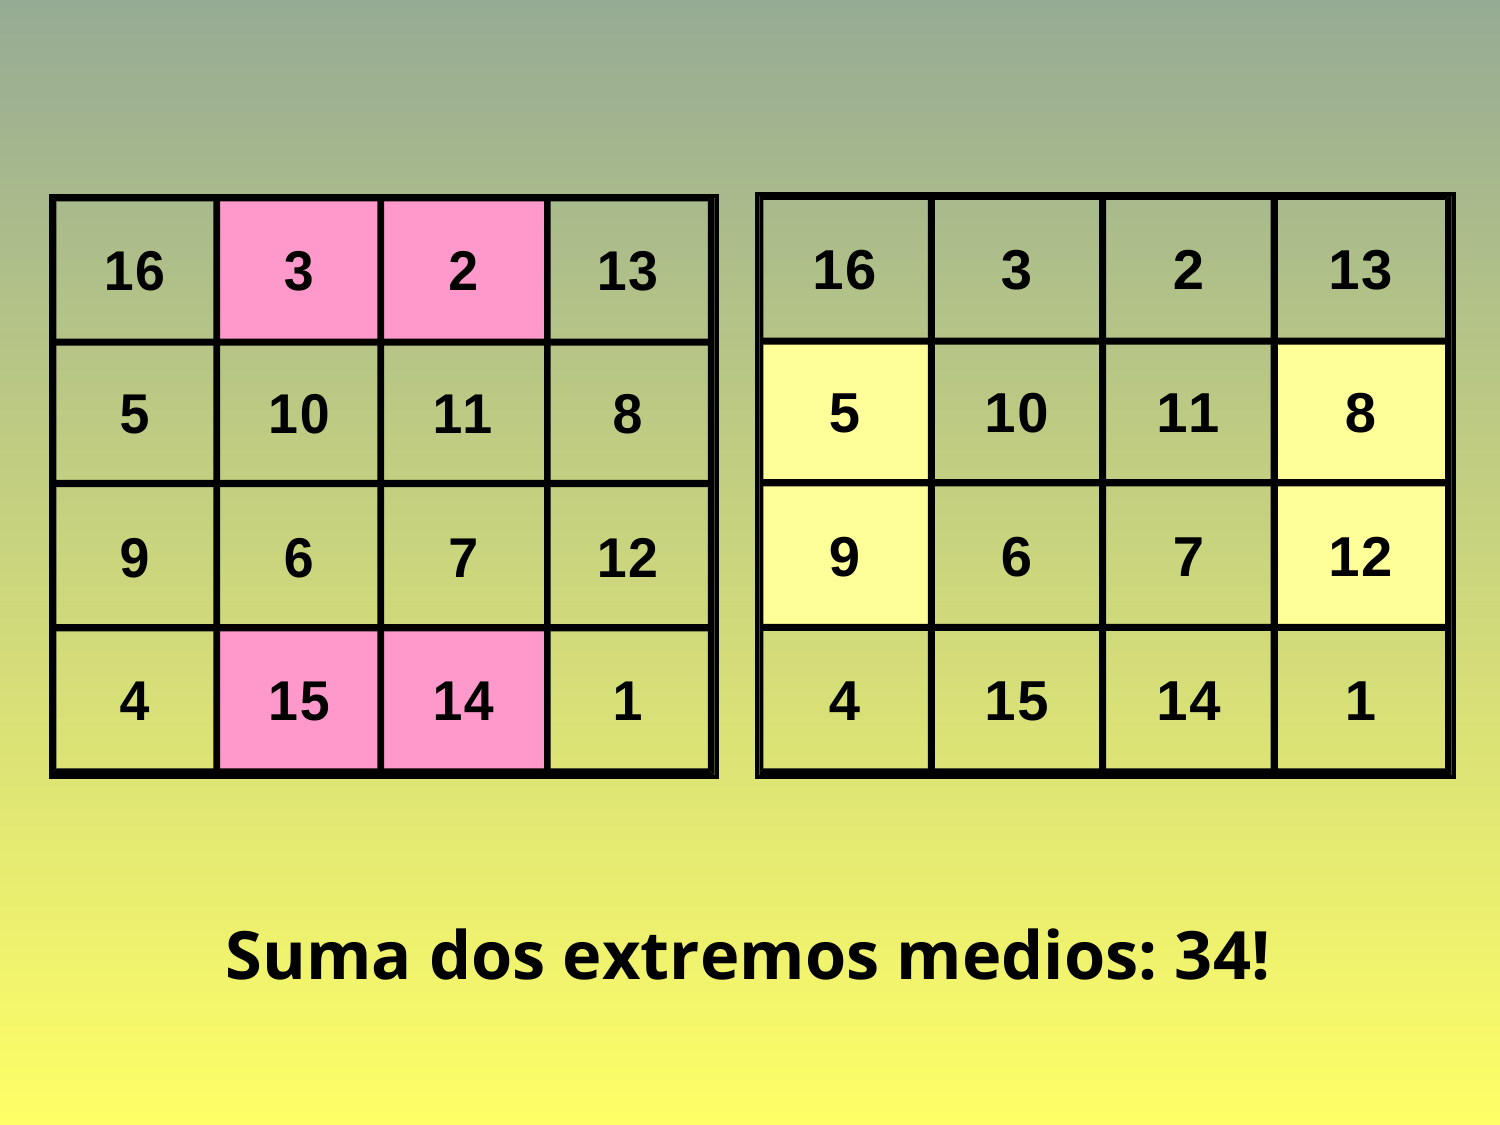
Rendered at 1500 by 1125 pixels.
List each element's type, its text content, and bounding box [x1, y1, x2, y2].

text_box Suma dos extremos medios: 34! [184, 904, 1313, 1001]
chart [759, 196, 1452, 775]
chart [53, 197, 715, 775]
